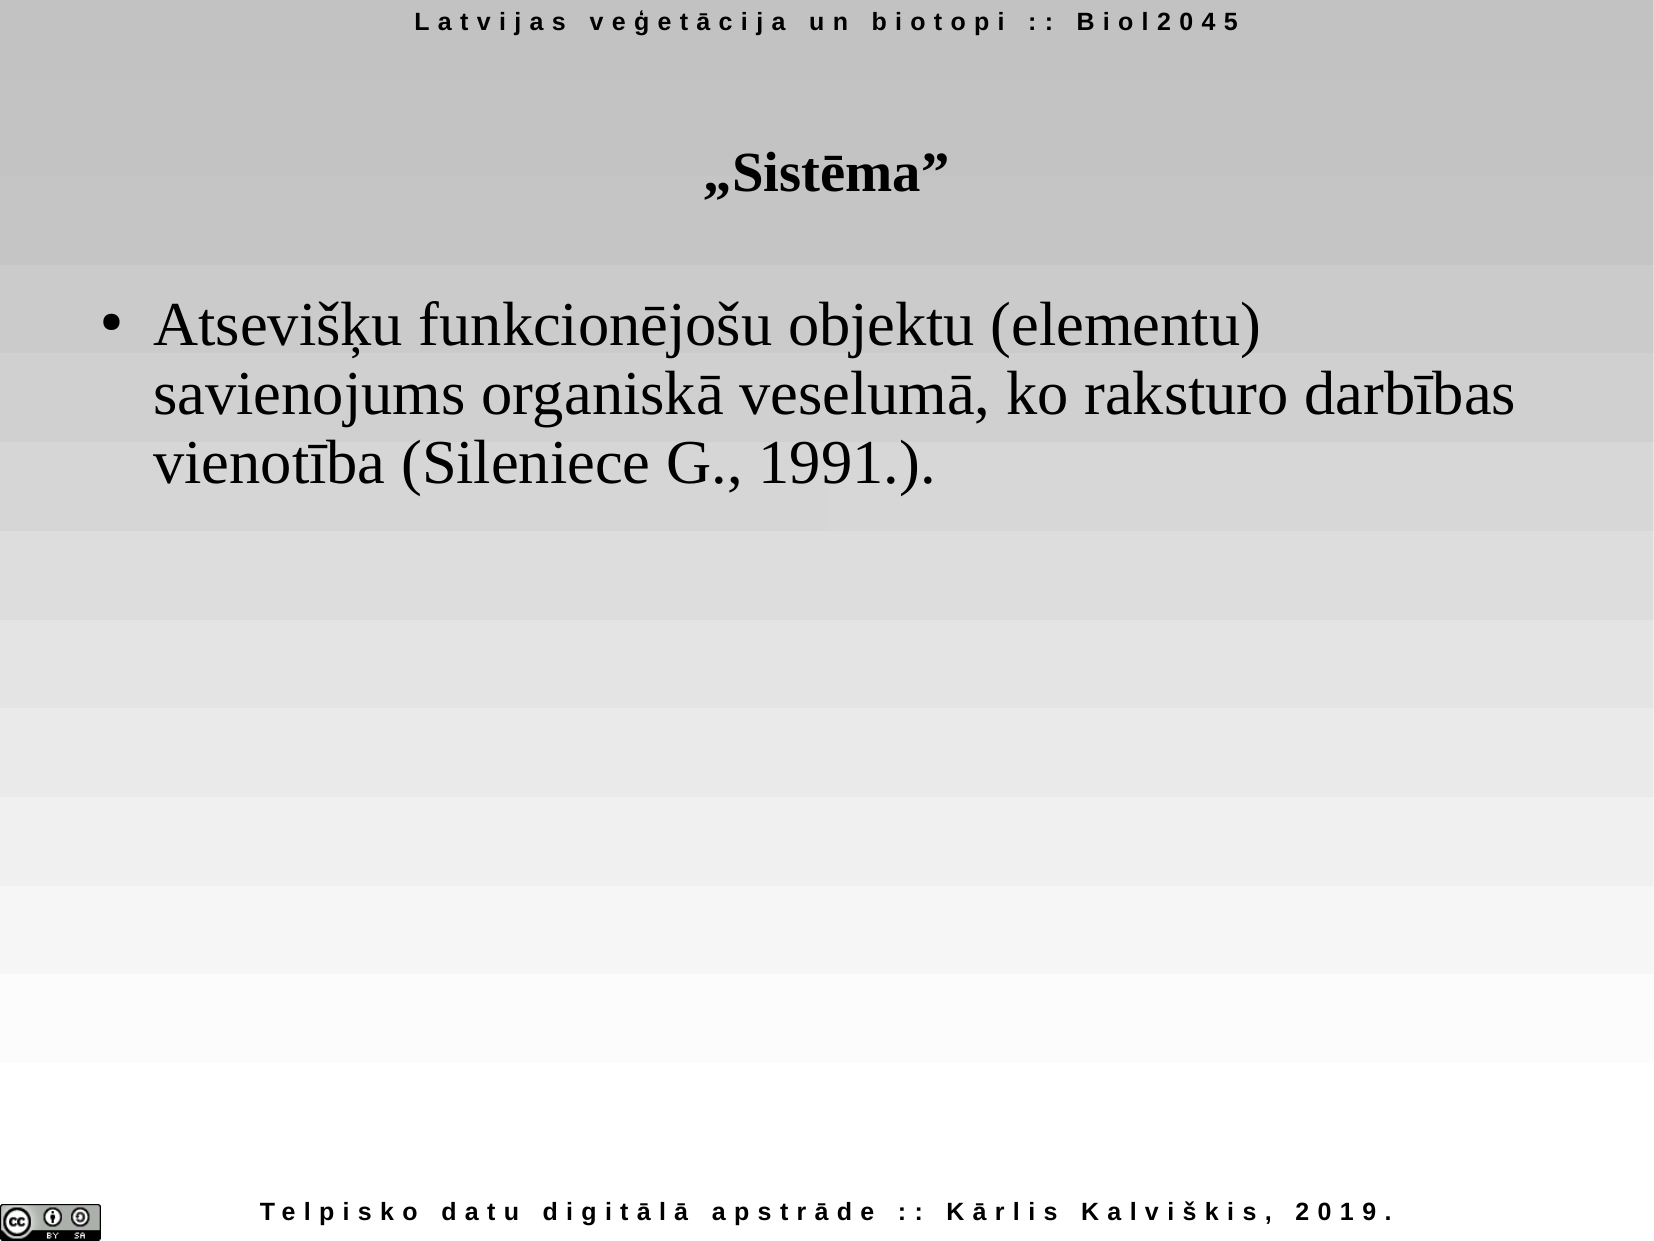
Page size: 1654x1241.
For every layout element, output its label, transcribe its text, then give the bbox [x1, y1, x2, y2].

title „Sistēma” [29, 49, 1625, 296]
list Atsevišķu funkcionējošu objektu (elementu) savienojums organiskā veselumā, ko raksturo darbības vienotība (Sileniece G., 1991.). [82, 289, 1571, 1113]
picture [0, 0, 1654, 1241]
